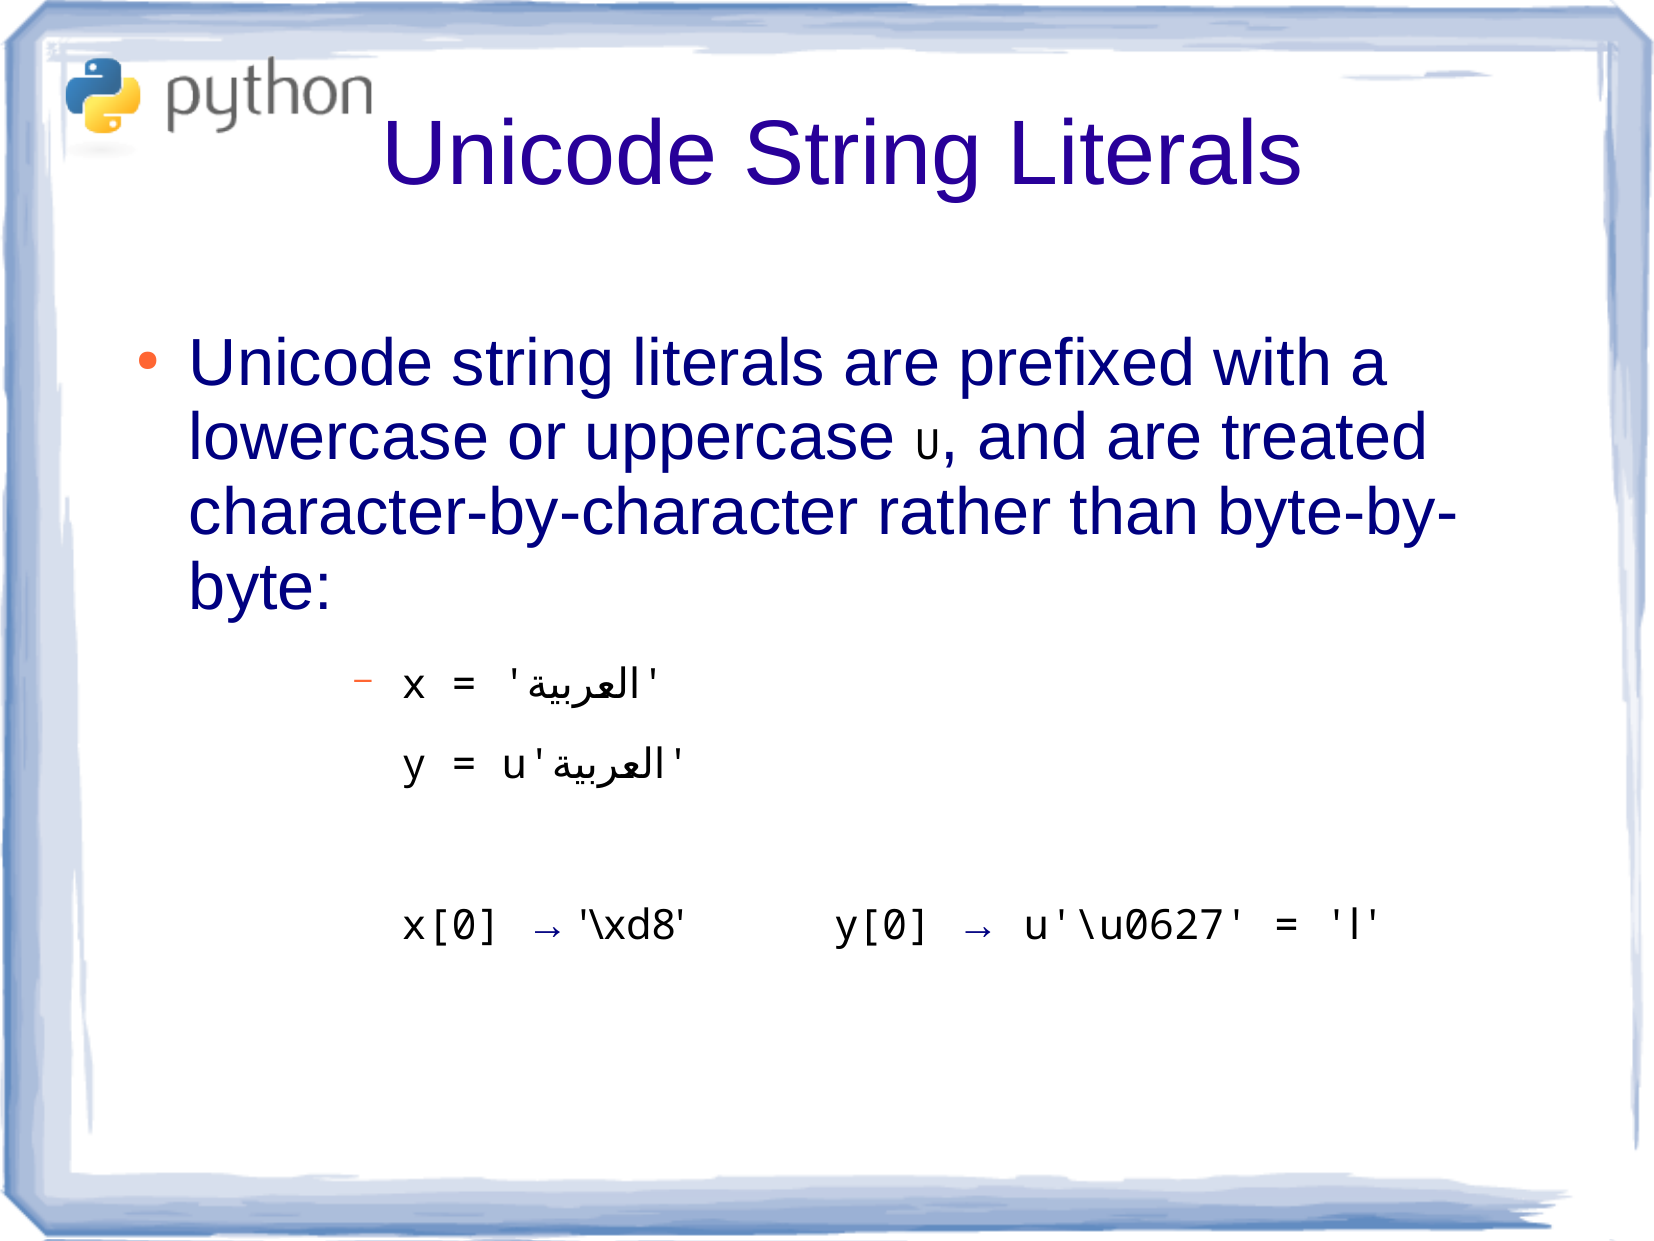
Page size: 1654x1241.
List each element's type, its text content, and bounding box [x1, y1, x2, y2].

picture [0, 0, 1654, 1241]
title Unicode String Literals [82, 49, 1571, 257]
list Unicode string literals are prefixed with a lowercase or uppercase U, and are treated character-by-character rather than byte-by-byte: x = 'العربية' y = u'العربية' x[0] → '\xd8' y[0] → u'\u0627' = 'ا' [118, 324, 1571, 990]
